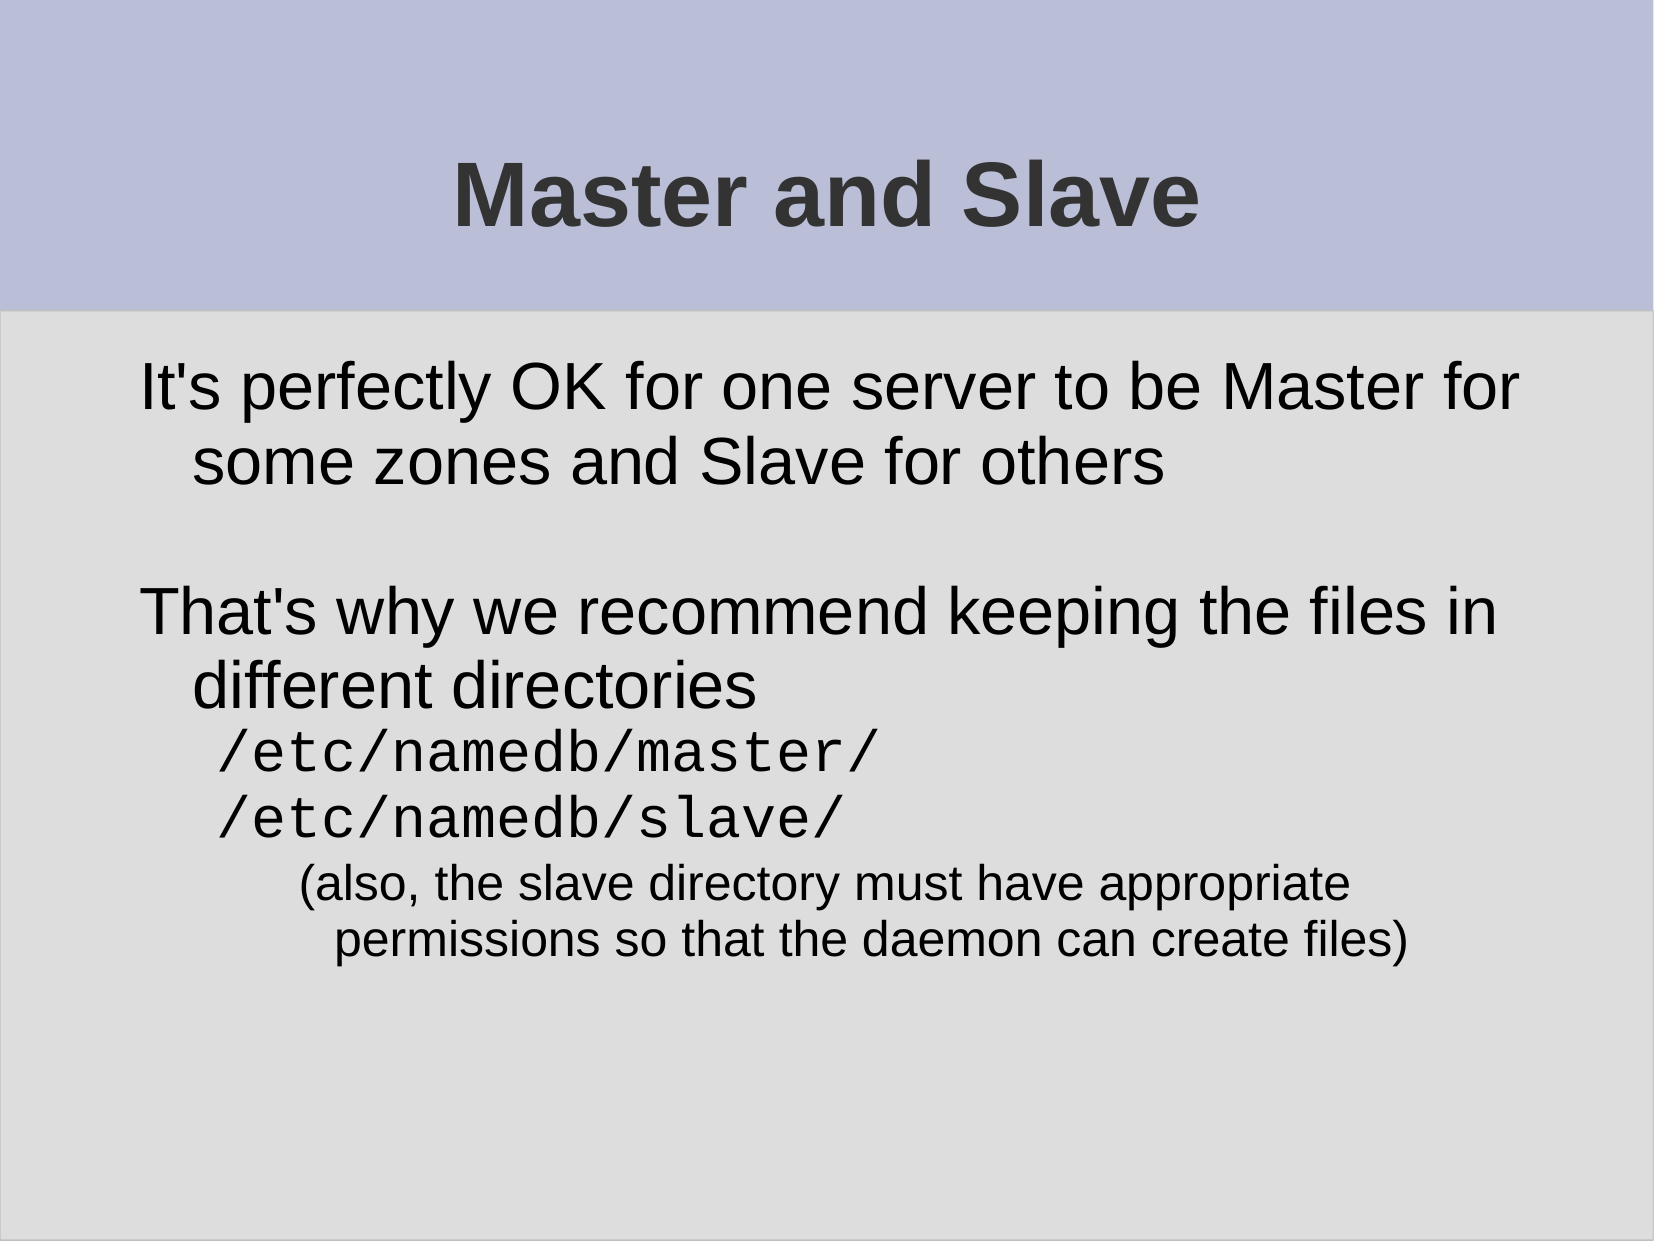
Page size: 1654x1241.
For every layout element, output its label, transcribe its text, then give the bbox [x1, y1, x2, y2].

title Master and Slave [121, 91, 1534, 299]
list It's perfectly OK for one server to be Master for some zones and Slave for others That's why we recommend keeping the files in different directories /etc/namedb/master/ /etc/namedb/slave/ (also, the slave directory must have appropriate permissions so that the daemon can create files) [121, 344, 1534, 1127]
